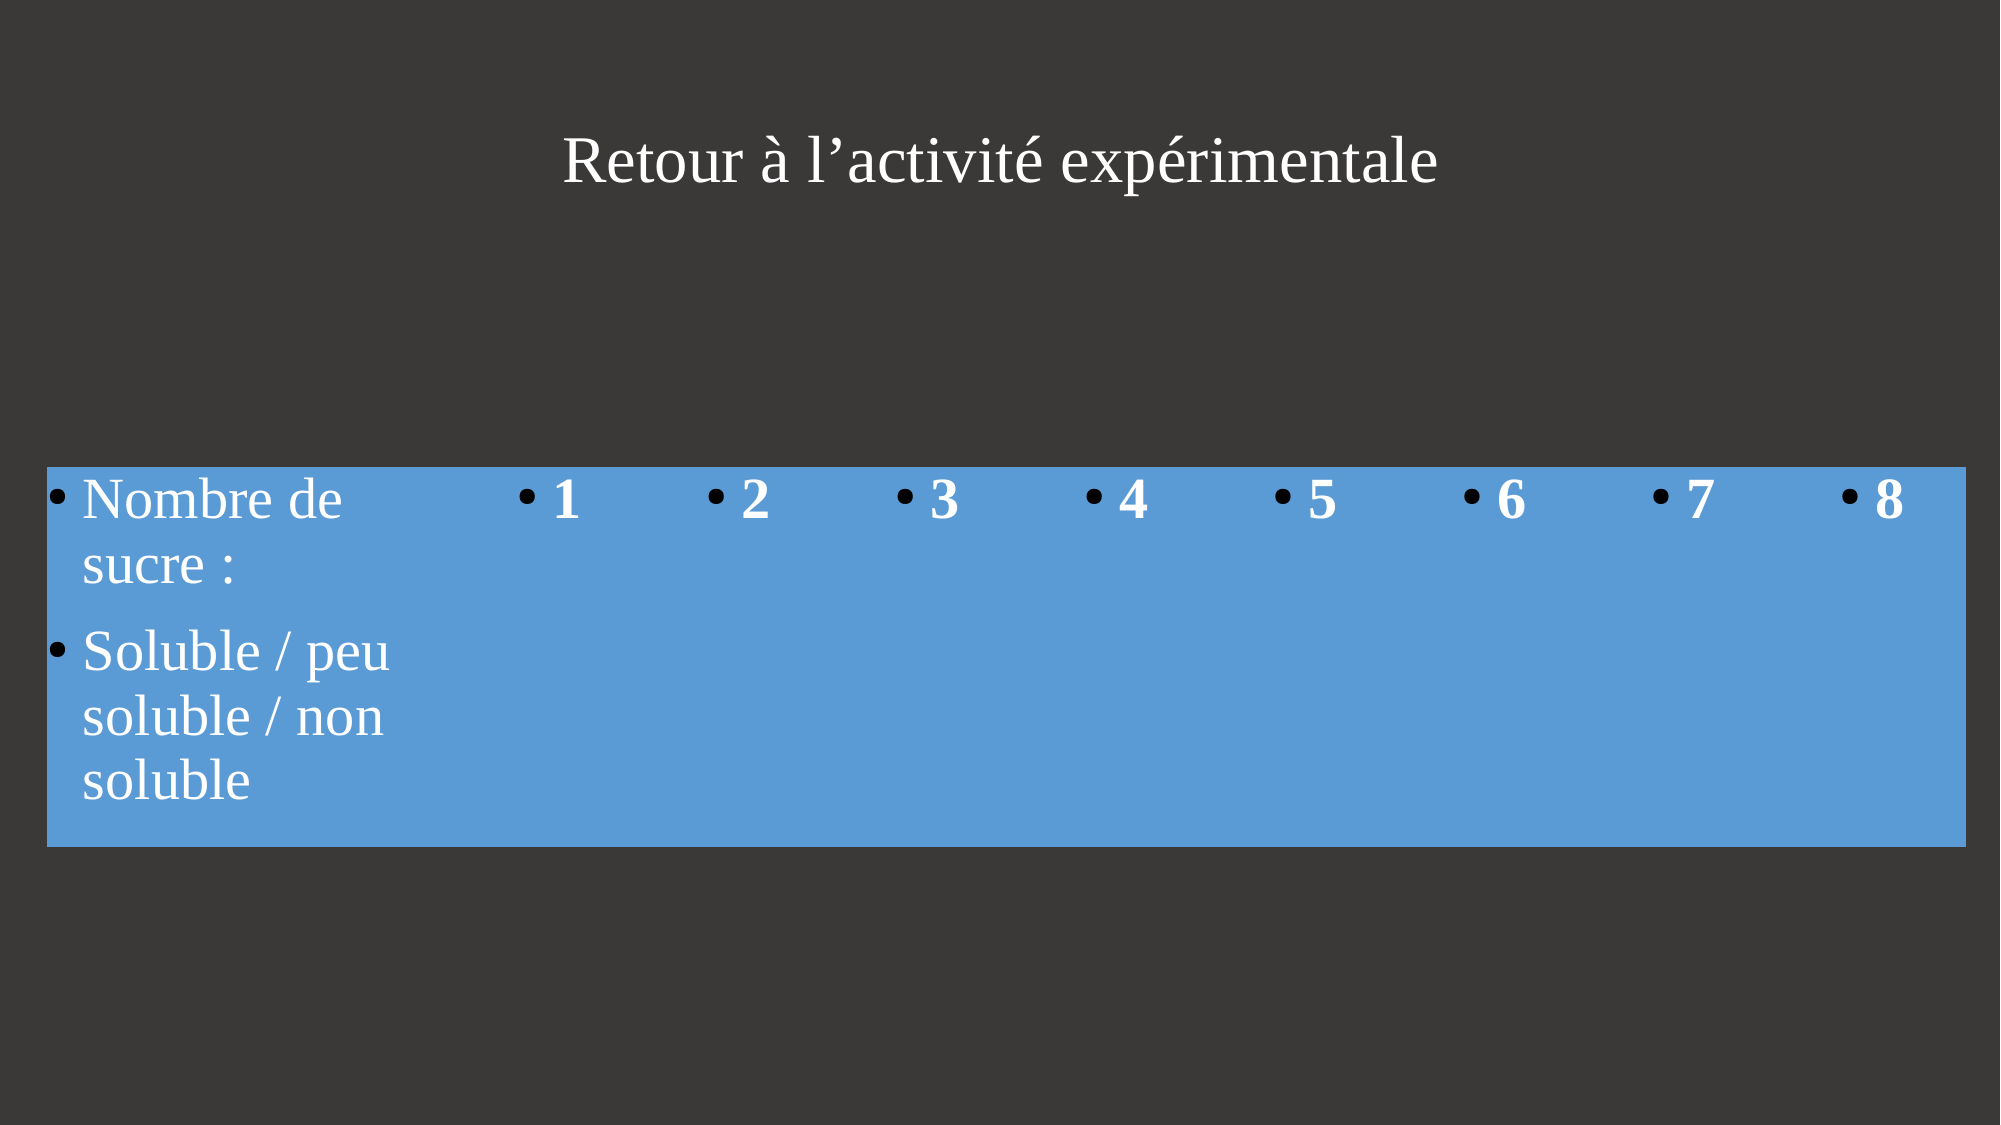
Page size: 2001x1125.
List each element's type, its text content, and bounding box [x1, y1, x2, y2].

table_cell [1400, 619, 1589, 847]
table_header 8 [1778, 467, 1966, 619]
table_cell [455, 619, 644, 847]
table_cell [1211, 619, 1400, 847]
text_box Retour à l’activité expérimentale [346, 108, 1657, 205]
table_cell [1778, 619, 1966, 847]
table_cell Soluble / peu soluble / non soluble [47, 619, 455, 847]
table_header 7 [1589, 467, 1778, 619]
table_header 2 [644, 467, 833, 619]
table_cell [833, 619, 1022, 847]
table_header 1 [455, 467, 644, 619]
table_header 4 [1022, 467, 1211, 619]
table_header Nombre de sucre : [47, 467, 455, 619]
table_cell [644, 619, 833, 847]
table_cell [1589, 619, 1778, 847]
table_header 5 [1211, 467, 1400, 619]
table_header 3 [833, 467, 1022, 619]
table_cell [1022, 619, 1211, 847]
table_header 6 [1400, 467, 1589, 619]
